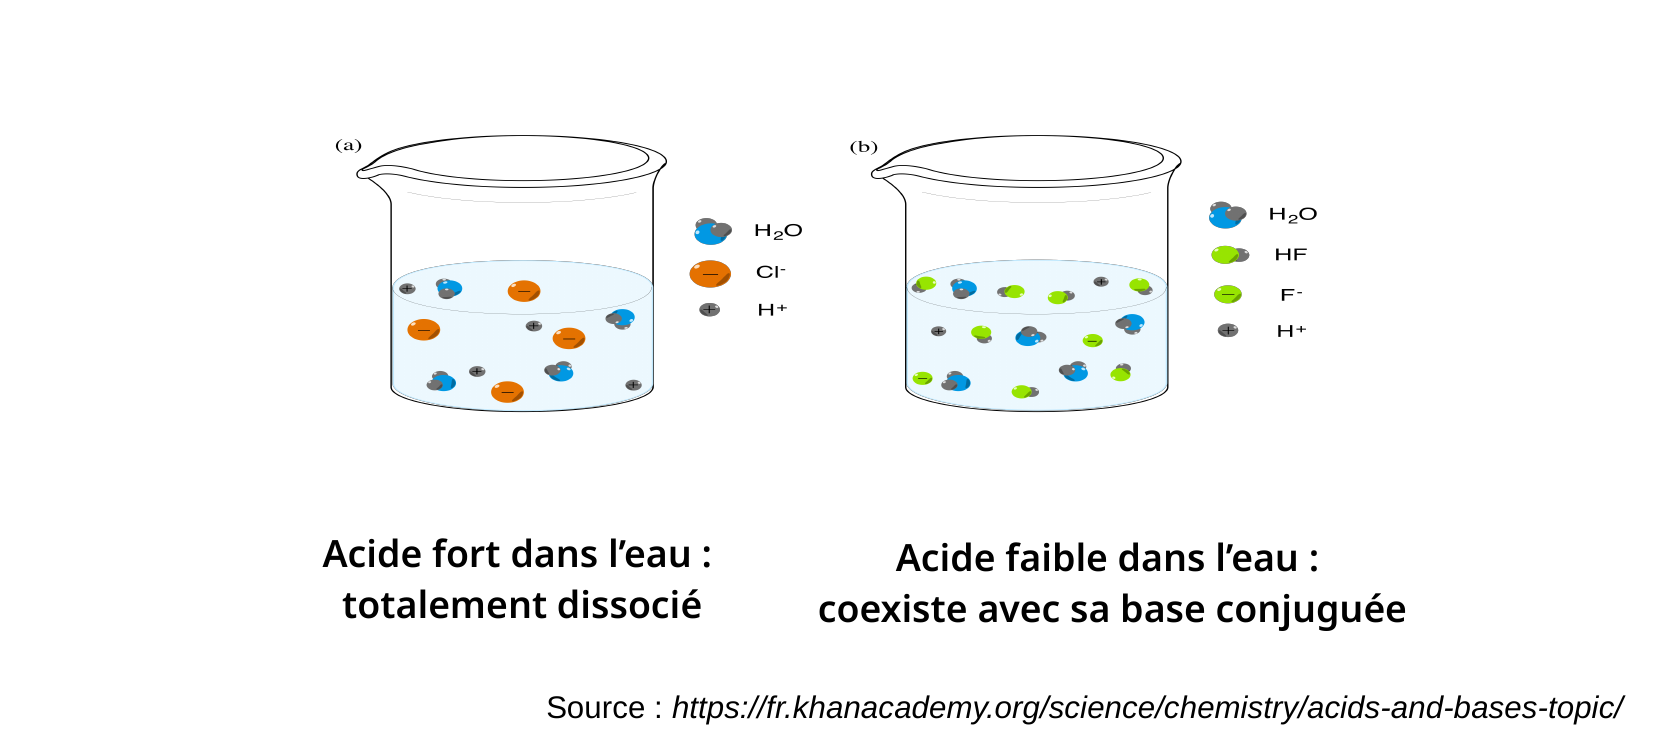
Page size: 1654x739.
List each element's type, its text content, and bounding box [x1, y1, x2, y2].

text_box Acide faible dans l’eau : coexiste avec sa base conjuguée [803, 524, 1333, 626]
picture [333, 47, 1321, 498]
text_box Source : https://fr.khanacademy.org/science/chemistry/acids-and-bases-topic/ [531, 682, 1640, 733]
text_box Acide fort dans l’eau : totalement dissocié [307, 519, 697, 622]
